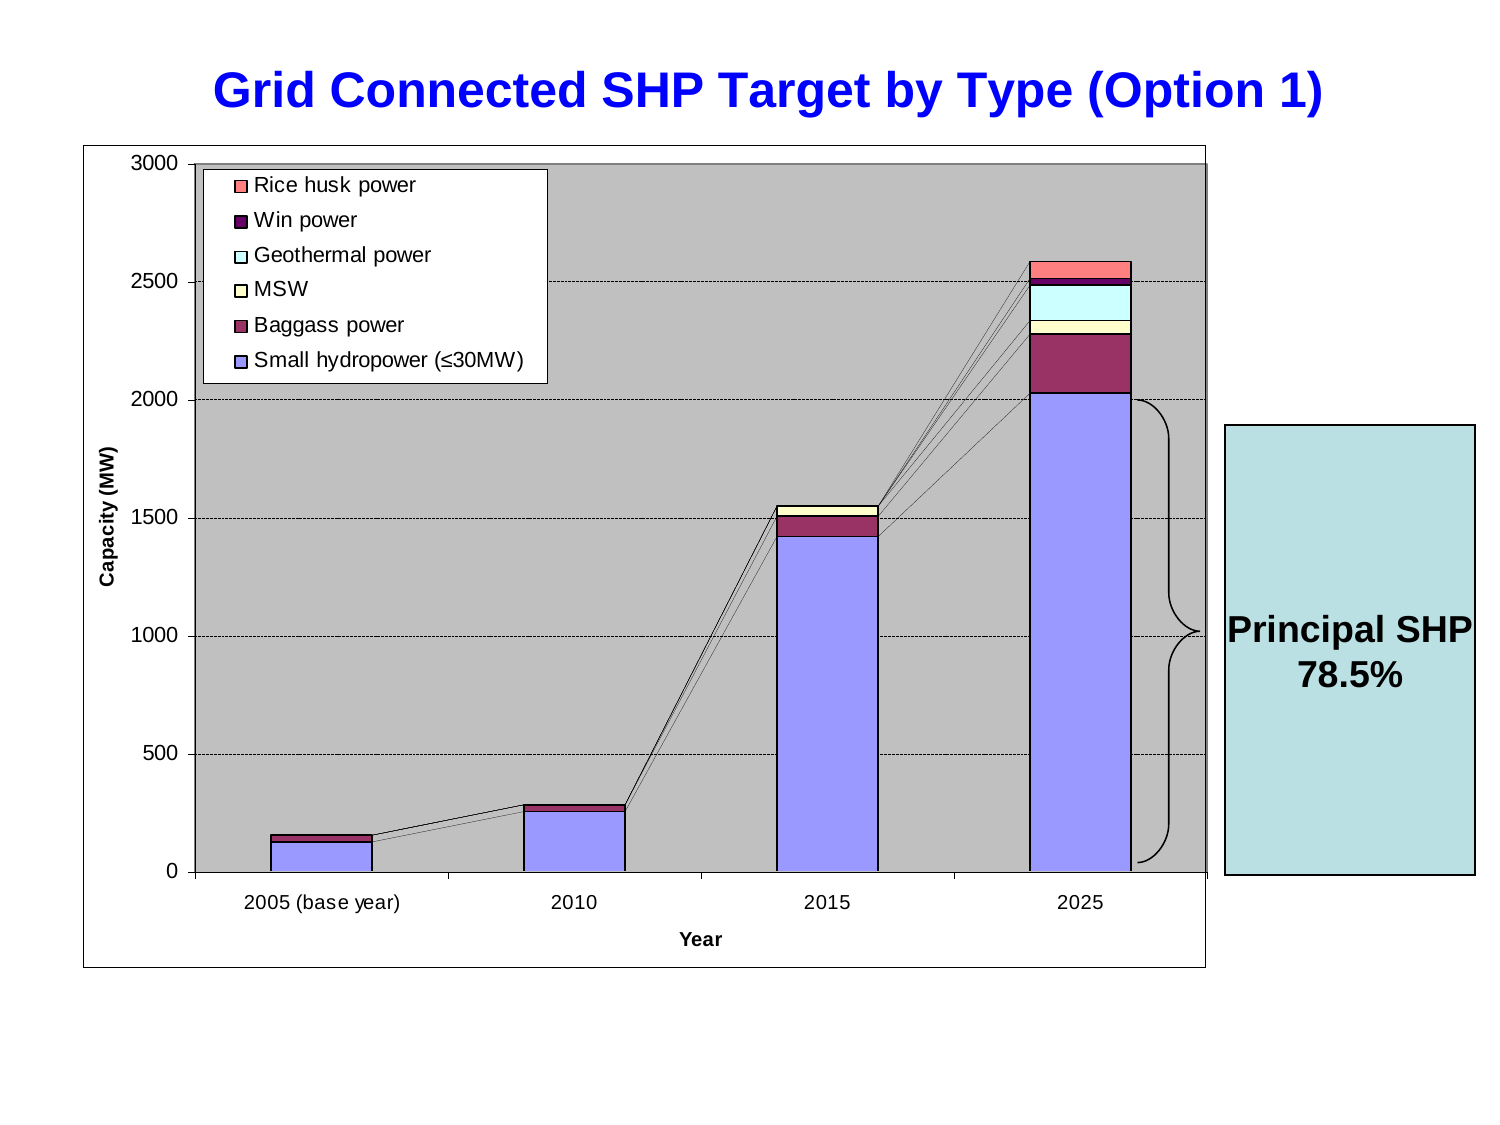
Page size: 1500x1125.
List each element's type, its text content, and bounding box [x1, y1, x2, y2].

chart [75, 136, 1216, 976]
text_box Grid Connected SHP Target by Type (Option 1) [99, 49, 1438, 126]
text_box Principal SHP 78.5% [1224, 425, 1476, 876]
